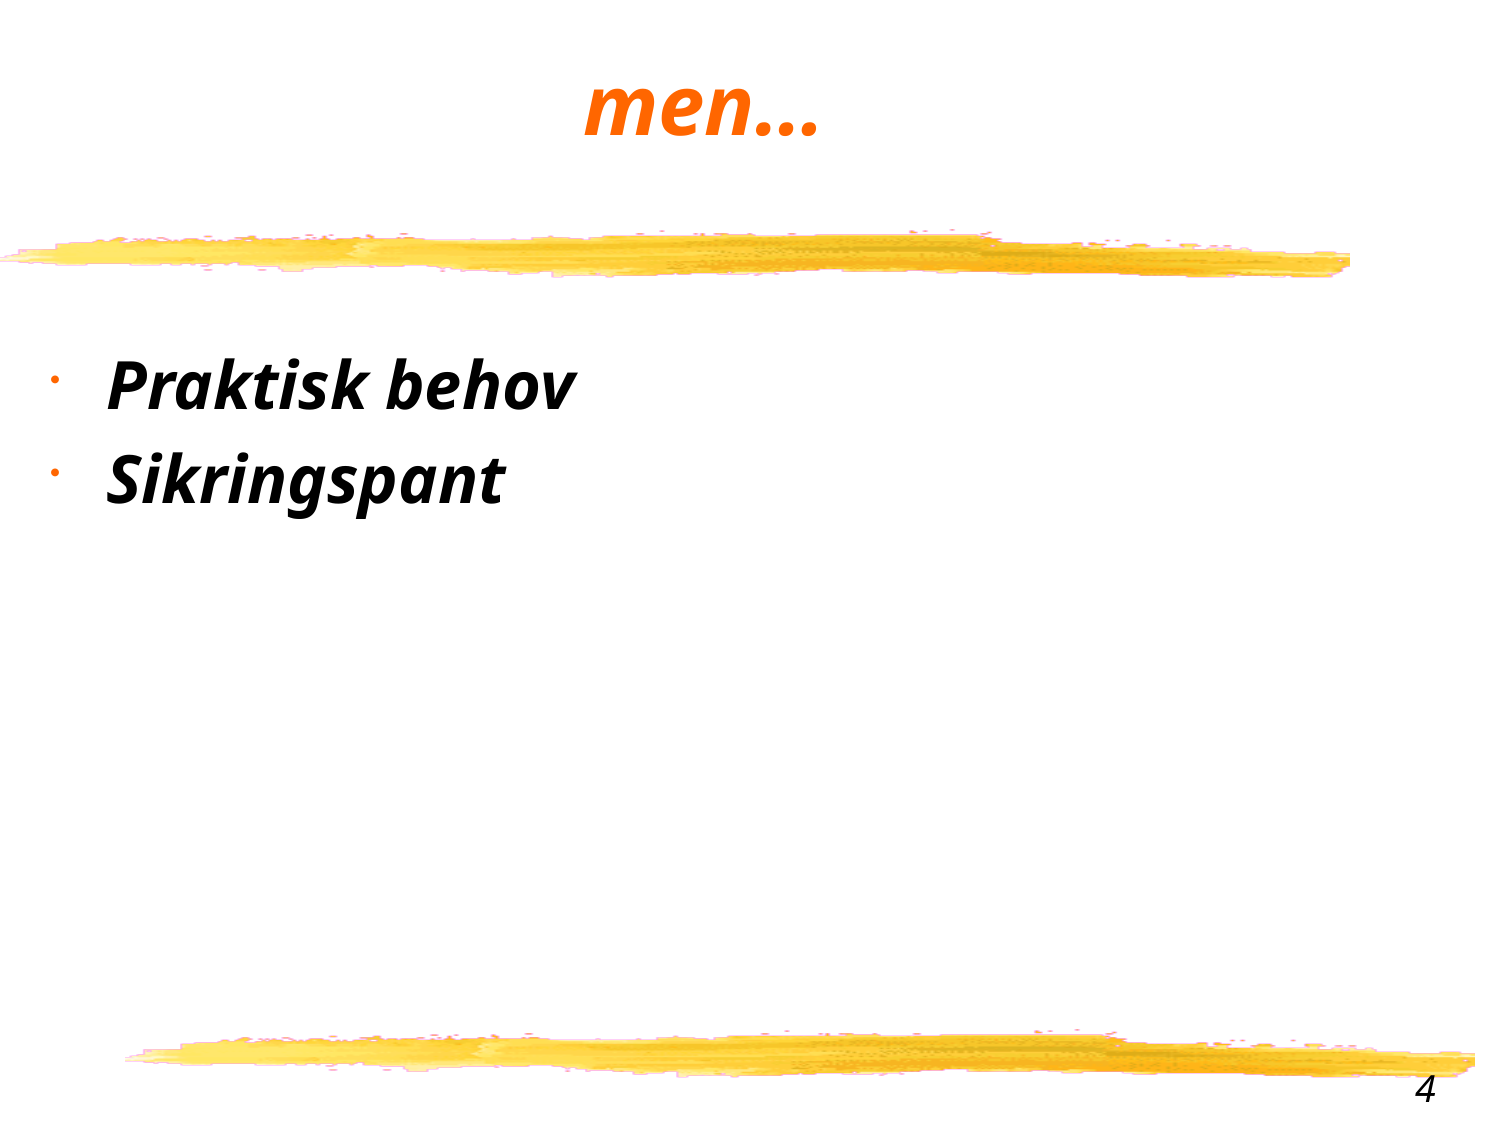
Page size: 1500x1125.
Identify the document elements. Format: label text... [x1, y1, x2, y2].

title men… [66, 37, 1342, 225]
slide_number <number> [1400, 1050, 1500, 1125]
picture [125, 1024, 1475, 1088]
picture [0, 224, 1350, 288]
list Praktisk behov Sikringspant [35, 328, 1377, 1019]
